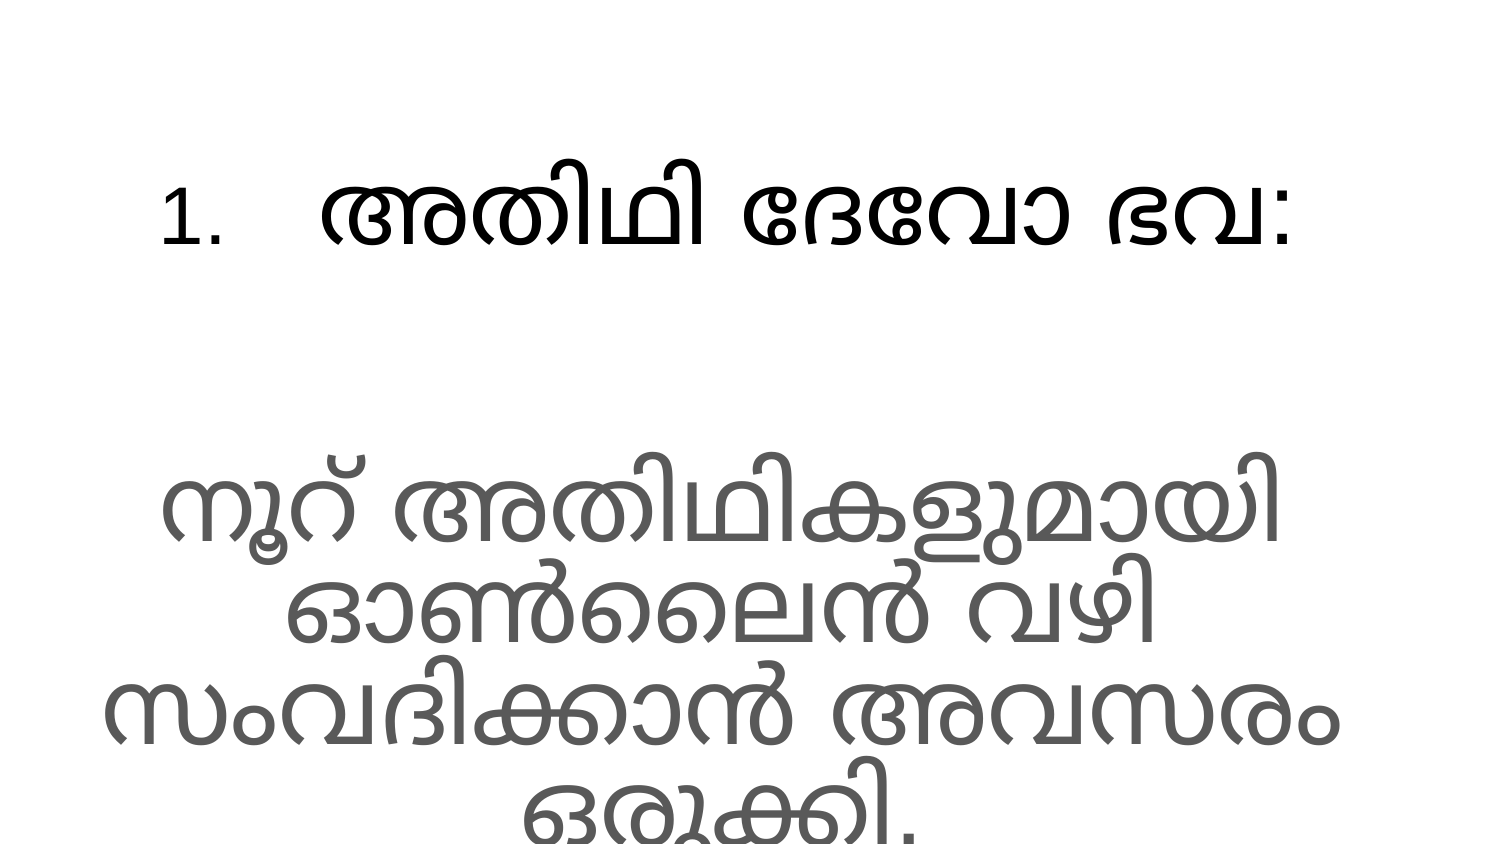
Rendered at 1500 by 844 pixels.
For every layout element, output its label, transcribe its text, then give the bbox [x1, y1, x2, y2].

text_box നൂറ് അതിഥികളുമായി ഓൺലൈൻ വഴി സംവദിക്കാൻ അവസരം ഒരുക്കി. [23, 444, 1422, 762]
text_box 1. അതിഥി ദേവോ ഭവ: [12, 73, 1410, 280]
